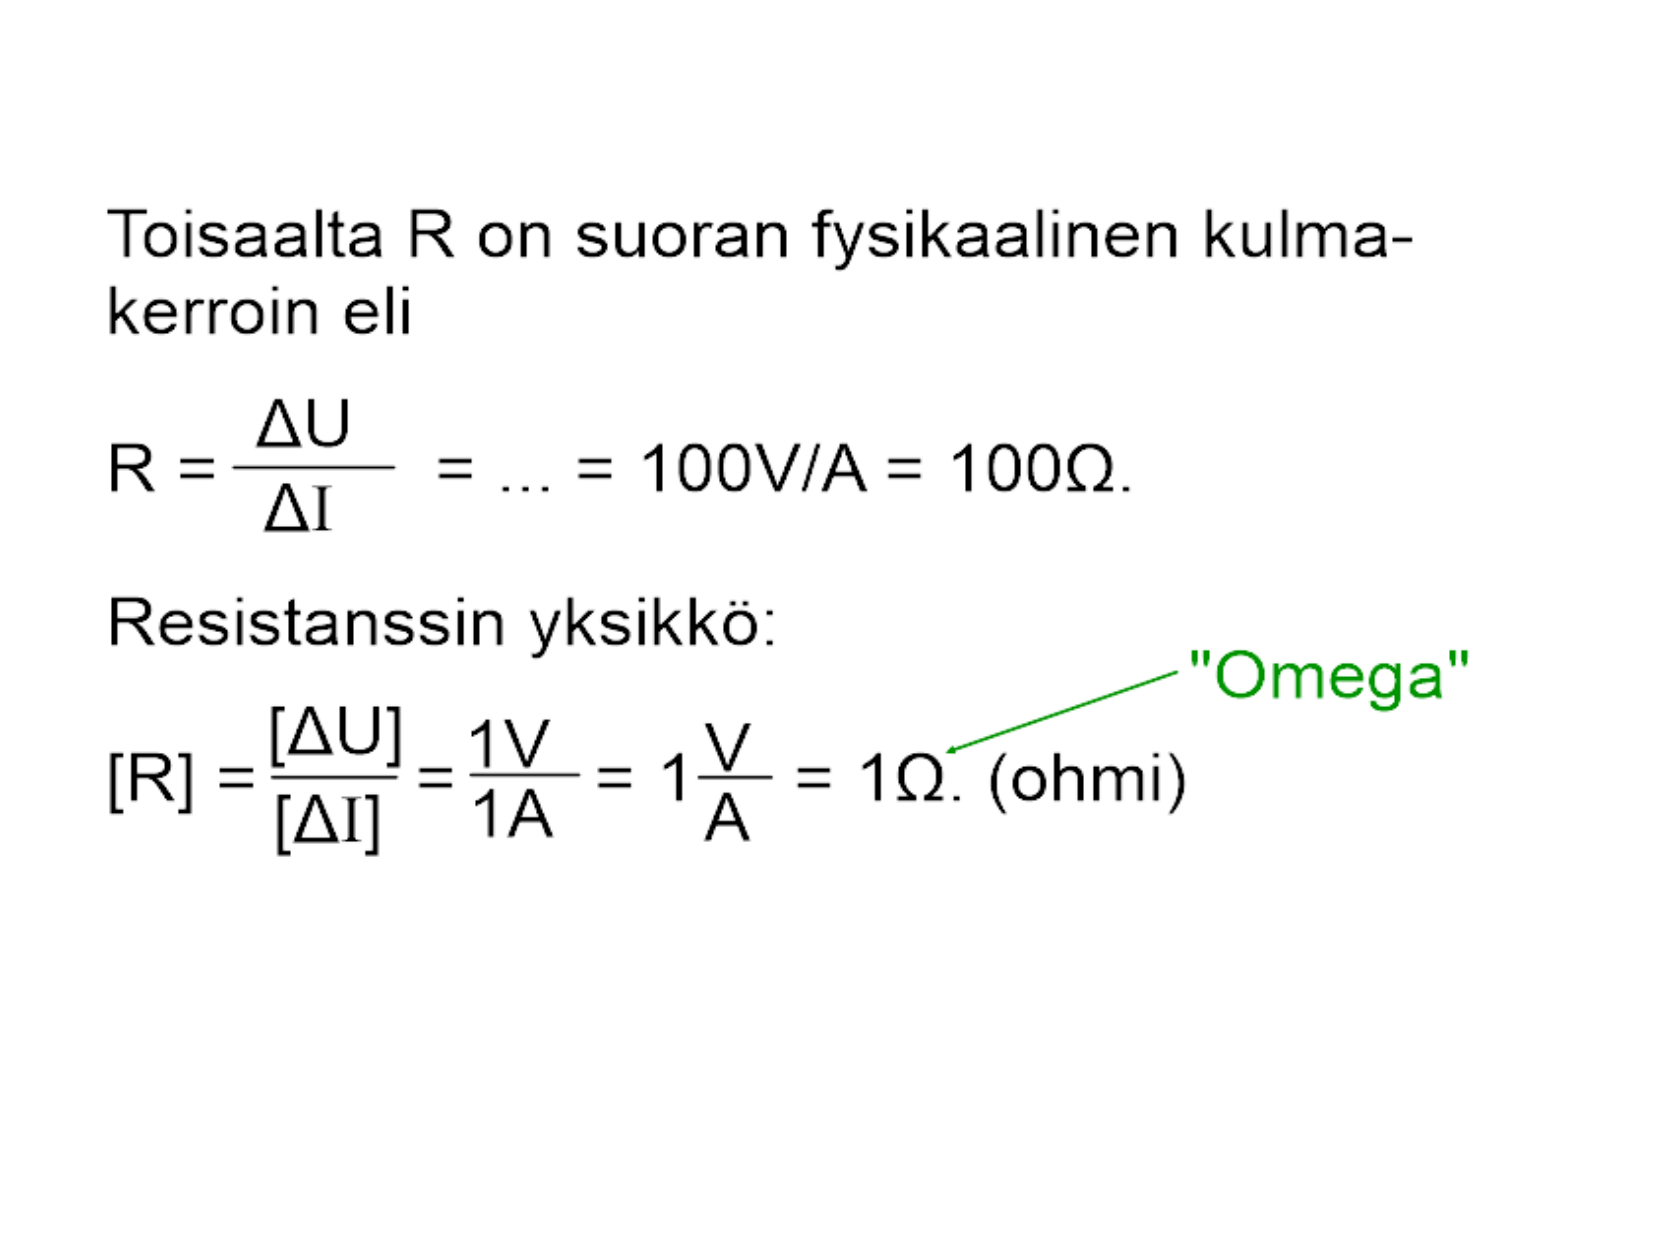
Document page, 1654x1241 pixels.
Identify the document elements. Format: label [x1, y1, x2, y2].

picture [47, 109, 1585, 1004]
